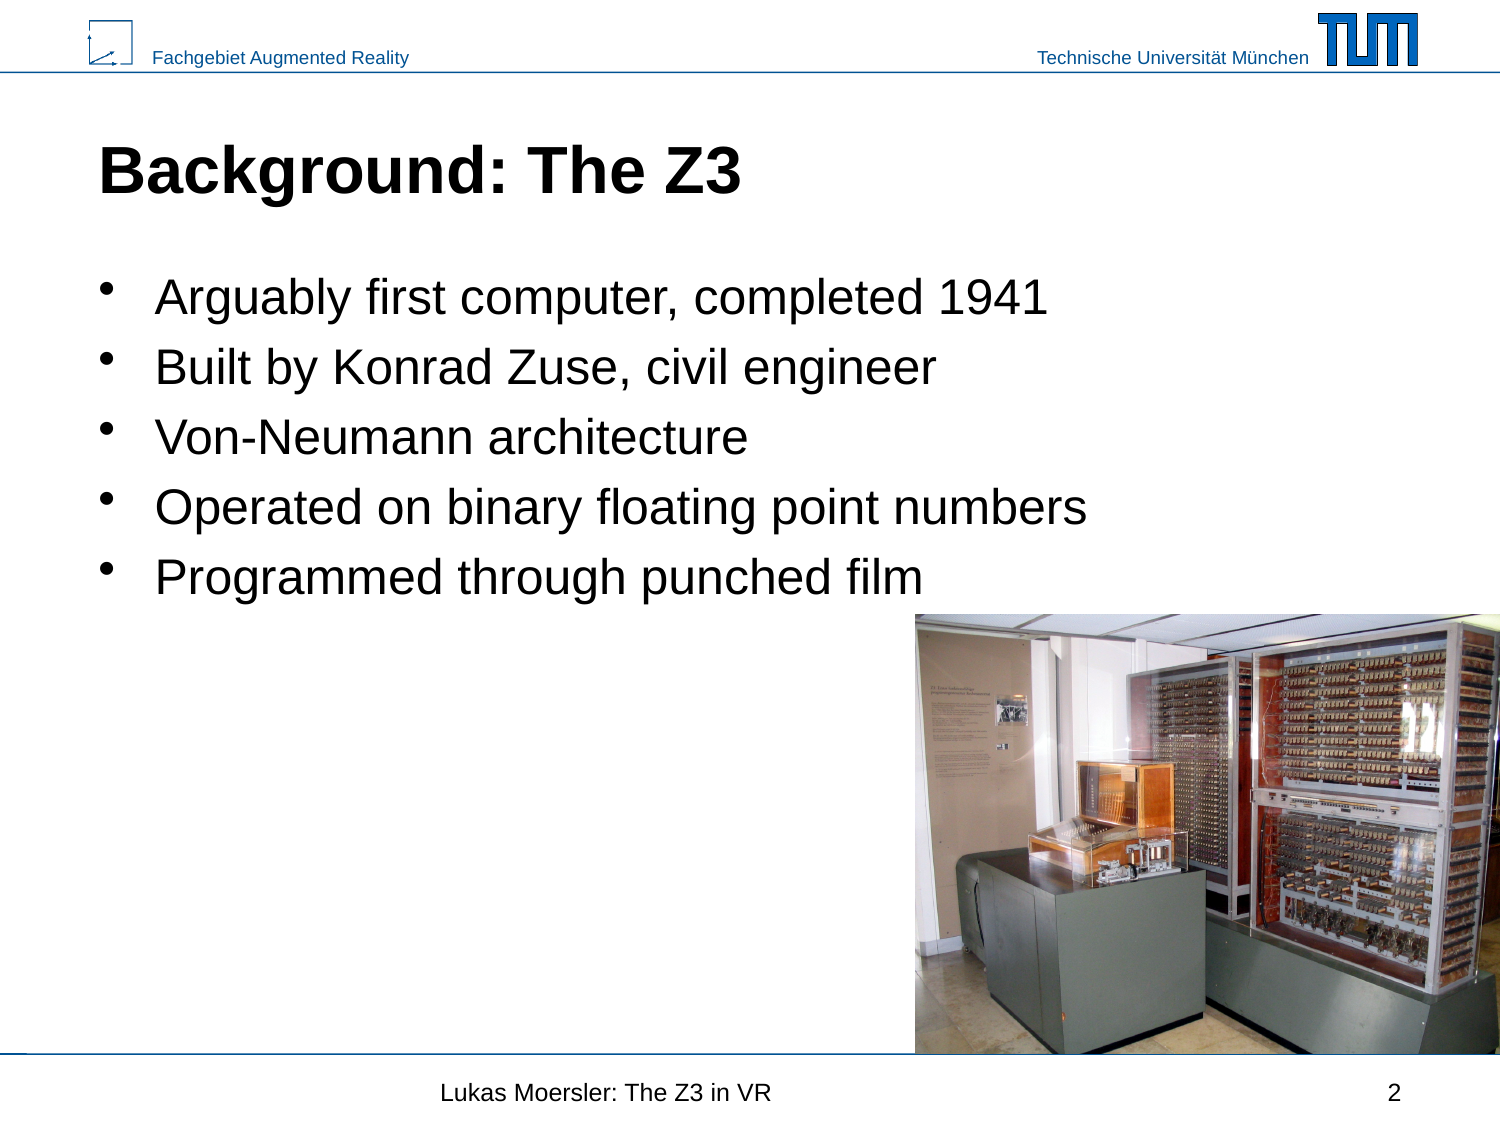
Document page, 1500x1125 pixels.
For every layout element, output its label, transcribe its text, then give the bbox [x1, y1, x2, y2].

picture [915, 614, 1500, 1054]
slide_number <Foliennummer> [1104, 1066, 1417, 1117]
title Background: The Z3 [83, 114, 1417, 215]
picture [83, 14, 136, 68]
list Arguably first computer, completed 1941 Built by Konrad Zuse, civil engineer Von-Neumann architecture Operated on binary floating point numbers Programmed through punched film [83, 256, 1417, 1013]
footer Lukas Moersler: The Z3 in VR [425, 1066, 1075, 1117]
